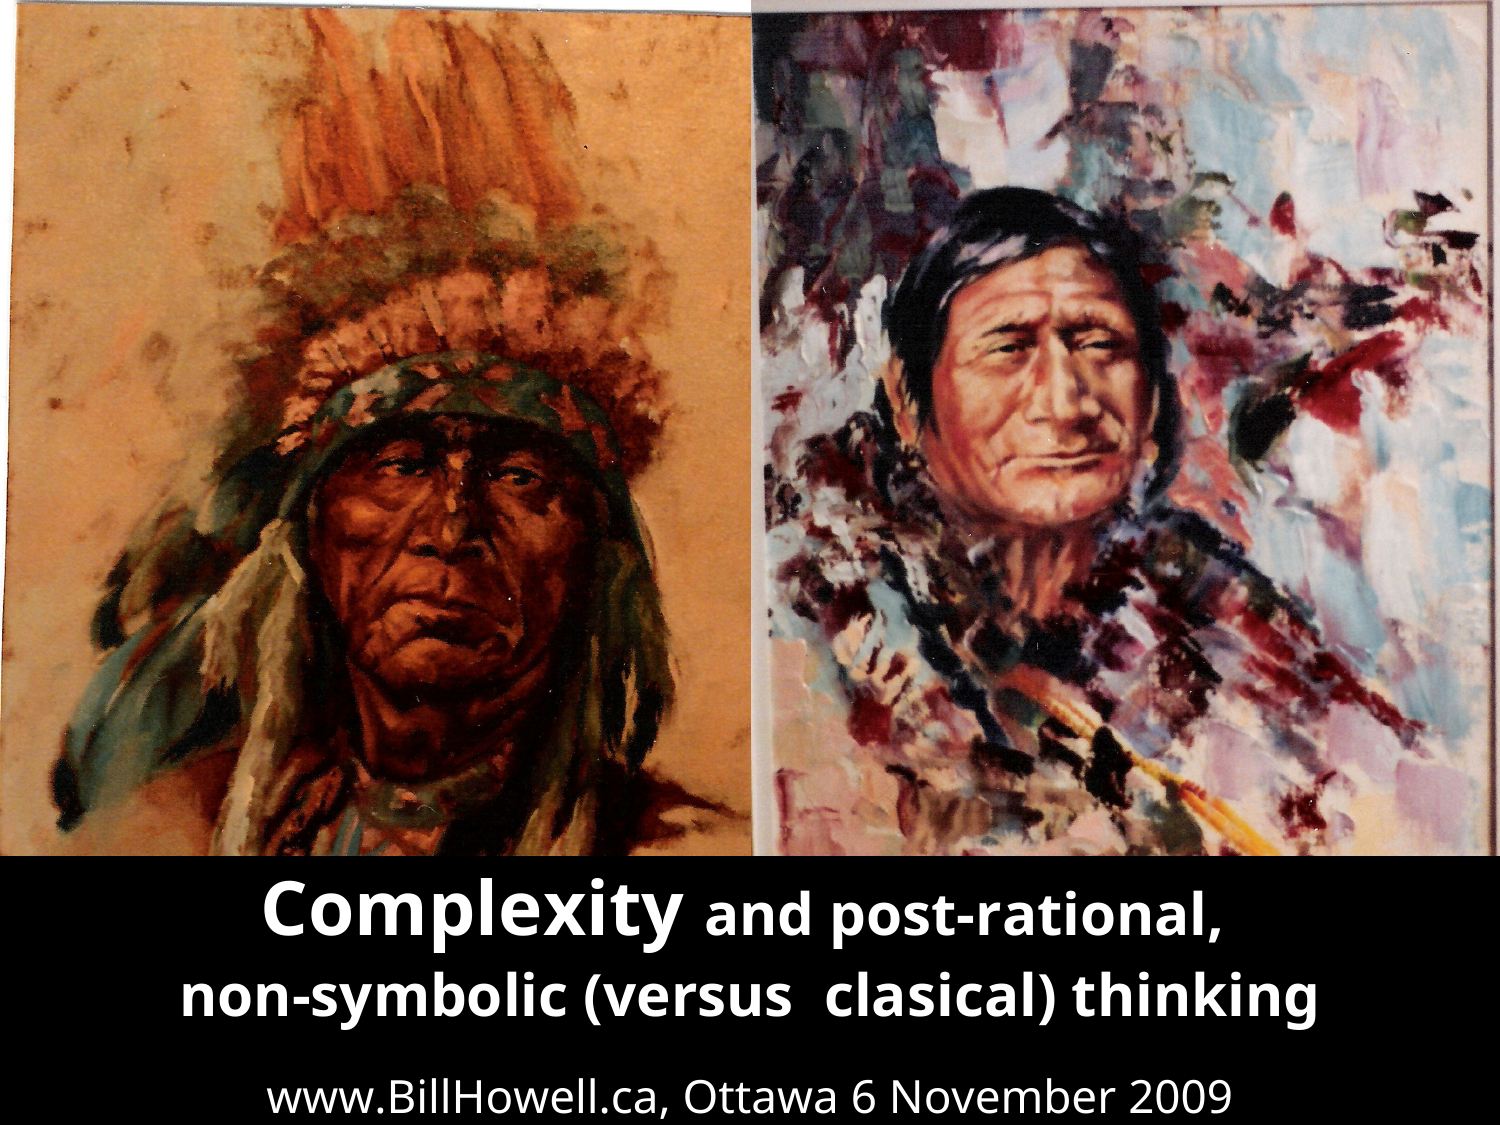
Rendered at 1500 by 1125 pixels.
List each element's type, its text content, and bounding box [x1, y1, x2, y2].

picture [0, 0, 1500, 856]
text_box Complexity and post-rational, non-symbolic (versus clasical) thinking www.BillHowell.ca, Ottawa 6 November 2009 [0, 856, 1500, 1125]
